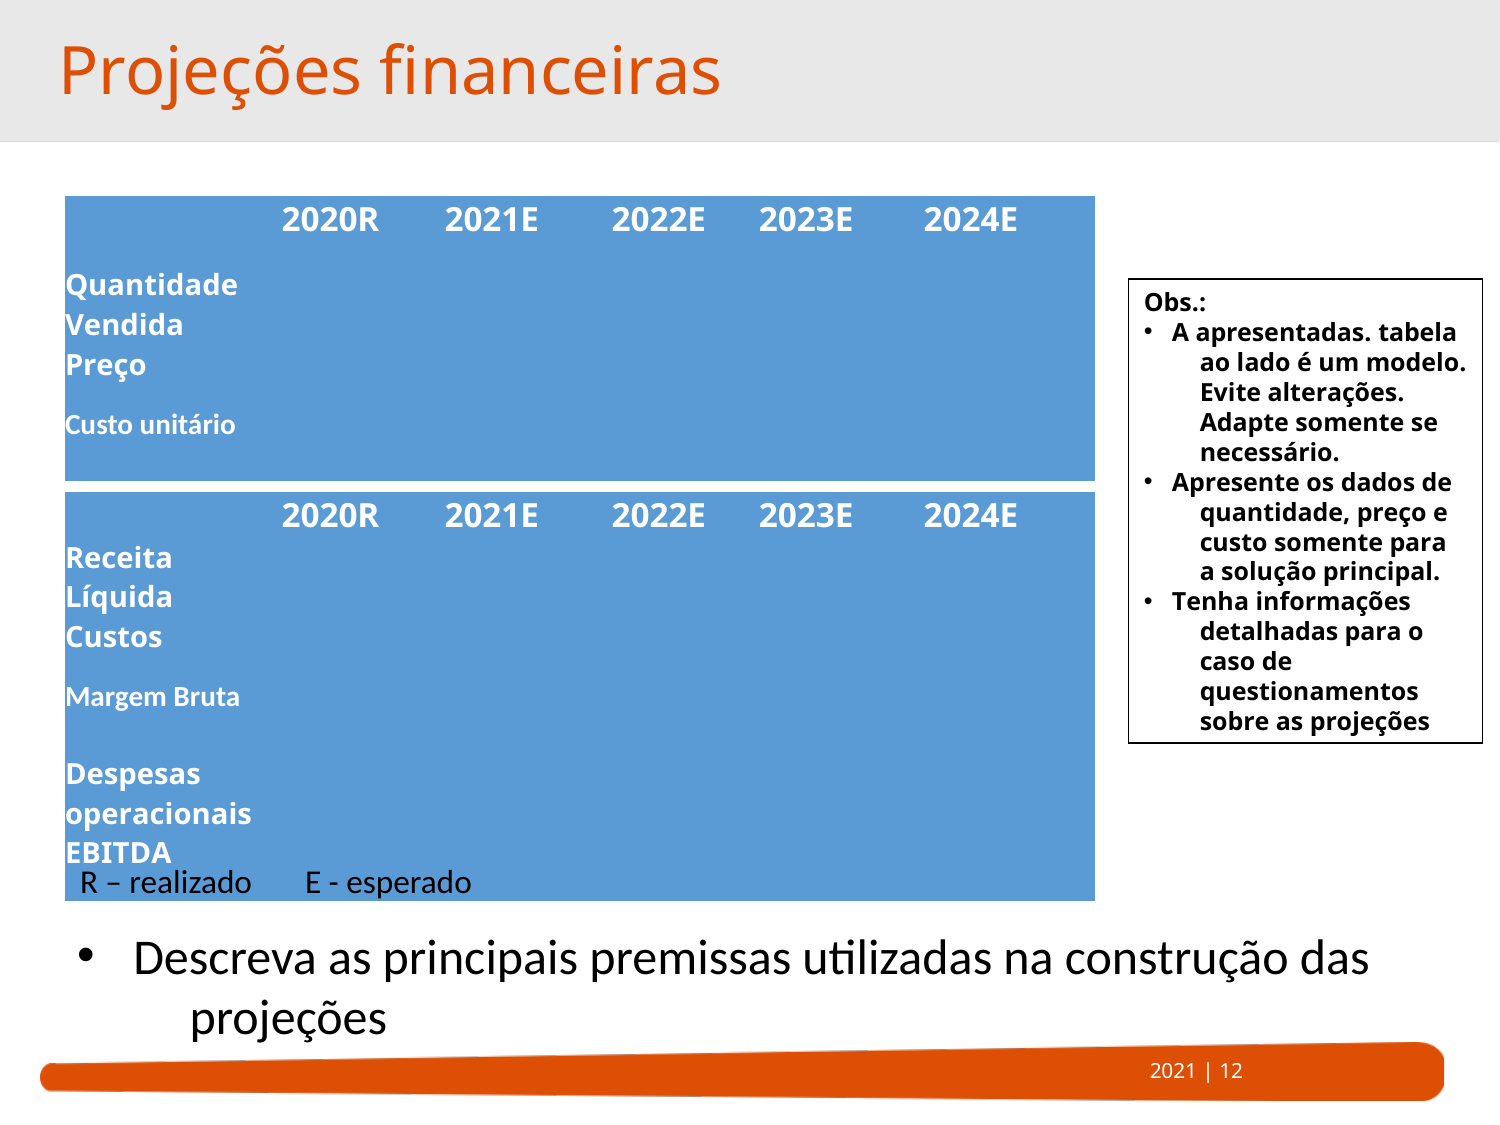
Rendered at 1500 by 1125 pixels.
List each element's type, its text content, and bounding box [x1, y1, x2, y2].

table_cell [759, 616, 924, 685]
table_header [65, 492, 282, 537]
table_cell [282, 685, 445, 753]
table_cell EBITDA [65, 833, 282, 857]
table_cell Custos [65, 616, 282, 685]
table_cell [282, 413, 445, 481]
table_header [65, 196, 282, 265]
table_cell [282, 344, 445, 413]
table_header 2022E [612, 507, 623, 523]
table_cell Margem Bruta [65, 685, 282, 753]
table_header 2023E [759, 492, 924, 537]
table_header 2021E [445, 196, 612, 265]
table_header 2024E [924, 211, 935, 227]
table_cell [612, 753, 759, 833]
table_cell [445, 753, 612, 833]
table_cell [612, 833, 759, 857]
table_cell Custo unitário [65, 413, 282, 481]
table_cell [924, 616, 1095, 685]
table_cell [445, 413, 612, 481]
table_cell [924, 265, 1095, 344]
table_header 2021E [445, 211, 456, 227]
table_header 2020R [282, 507, 293, 523]
table_header 2022E [612, 211, 623, 227]
table_cell [759, 833, 924, 857]
table_header 2024E [924, 492, 1095, 537]
table_header 2023E [759, 211, 770, 227]
table_header 2022E [612, 196, 759, 265]
table_cell [924, 344, 1095, 413]
table_cell [612, 537, 759, 616]
table_cell [759, 753, 924, 833]
table_cell [759, 344, 924, 413]
table_cell [445, 344, 612, 413]
text_box Obs.: A apresentadas. tabela ao lado é um modelo. Evite alterações. Adapte somente se necessário. Apresente os dados de quantidade, preço e custo somente para a solução principal. Tenha informações detalhadas para o caso de questionamentos sobre as projeções [1128, 278, 1483, 719]
text_box Descreva as principais premissas utilizadas na construção das projeções [62, 916, 1413, 1071]
table_header 2023E [759, 196, 924, 265]
table_header 2024E [924, 507, 935, 523]
table_header 2020R [282, 211, 293, 227]
table_cell Quantidade Vendida [65, 265, 282, 344]
table_cell [282, 753, 445, 833]
table_cell [445, 833, 612, 857]
table_header 2021E [445, 492, 612, 537]
table_cell [924, 537, 1095, 616]
table_header 2020R [282, 196, 445, 265]
table_cell [612, 413, 759, 481]
table_cell [445, 616, 612, 685]
table_cell [282, 616, 445, 685]
table_cell [612, 344, 759, 413]
table_cell Receita Líquida [65, 537, 282, 616]
table_cell [759, 413, 924, 481]
table_header 2024E [924, 196, 1095, 265]
table_header 2020R [282, 492, 445, 537]
table_cell Despesas operacionais [65, 753, 282, 833]
table_cell [282, 537, 445, 616]
table_cell [282, 833, 445, 857]
table_cell [759, 537, 924, 616]
table_cell [445, 265, 612, 344]
table_header 2022E [612, 492, 759, 537]
text_box R – realizado E - esperado [64, 857, 1415, 911]
table_cell [612, 685, 759, 753]
table_cell [924, 833, 1095, 857]
table_cell [924, 685, 1095, 753]
table_header 2023E [759, 507, 770, 523]
table_cell [924, 753, 1095, 833]
table_cell [612, 265, 759, 344]
table_cell [612, 616, 759, 685]
table_cell Preço [65, 344, 282, 413]
table_cell [445, 537, 612, 616]
table_cell [759, 685, 924, 753]
text_box Projeções financeiras [58, 2, 1440, 148]
table_cell [924, 413, 1095, 481]
table_header 2021E [445, 507, 456, 523]
table_cell [759, 265, 924, 344]
table_cell [445, 685, 612, 753]
table_cell [282, 265, 445, 344]
